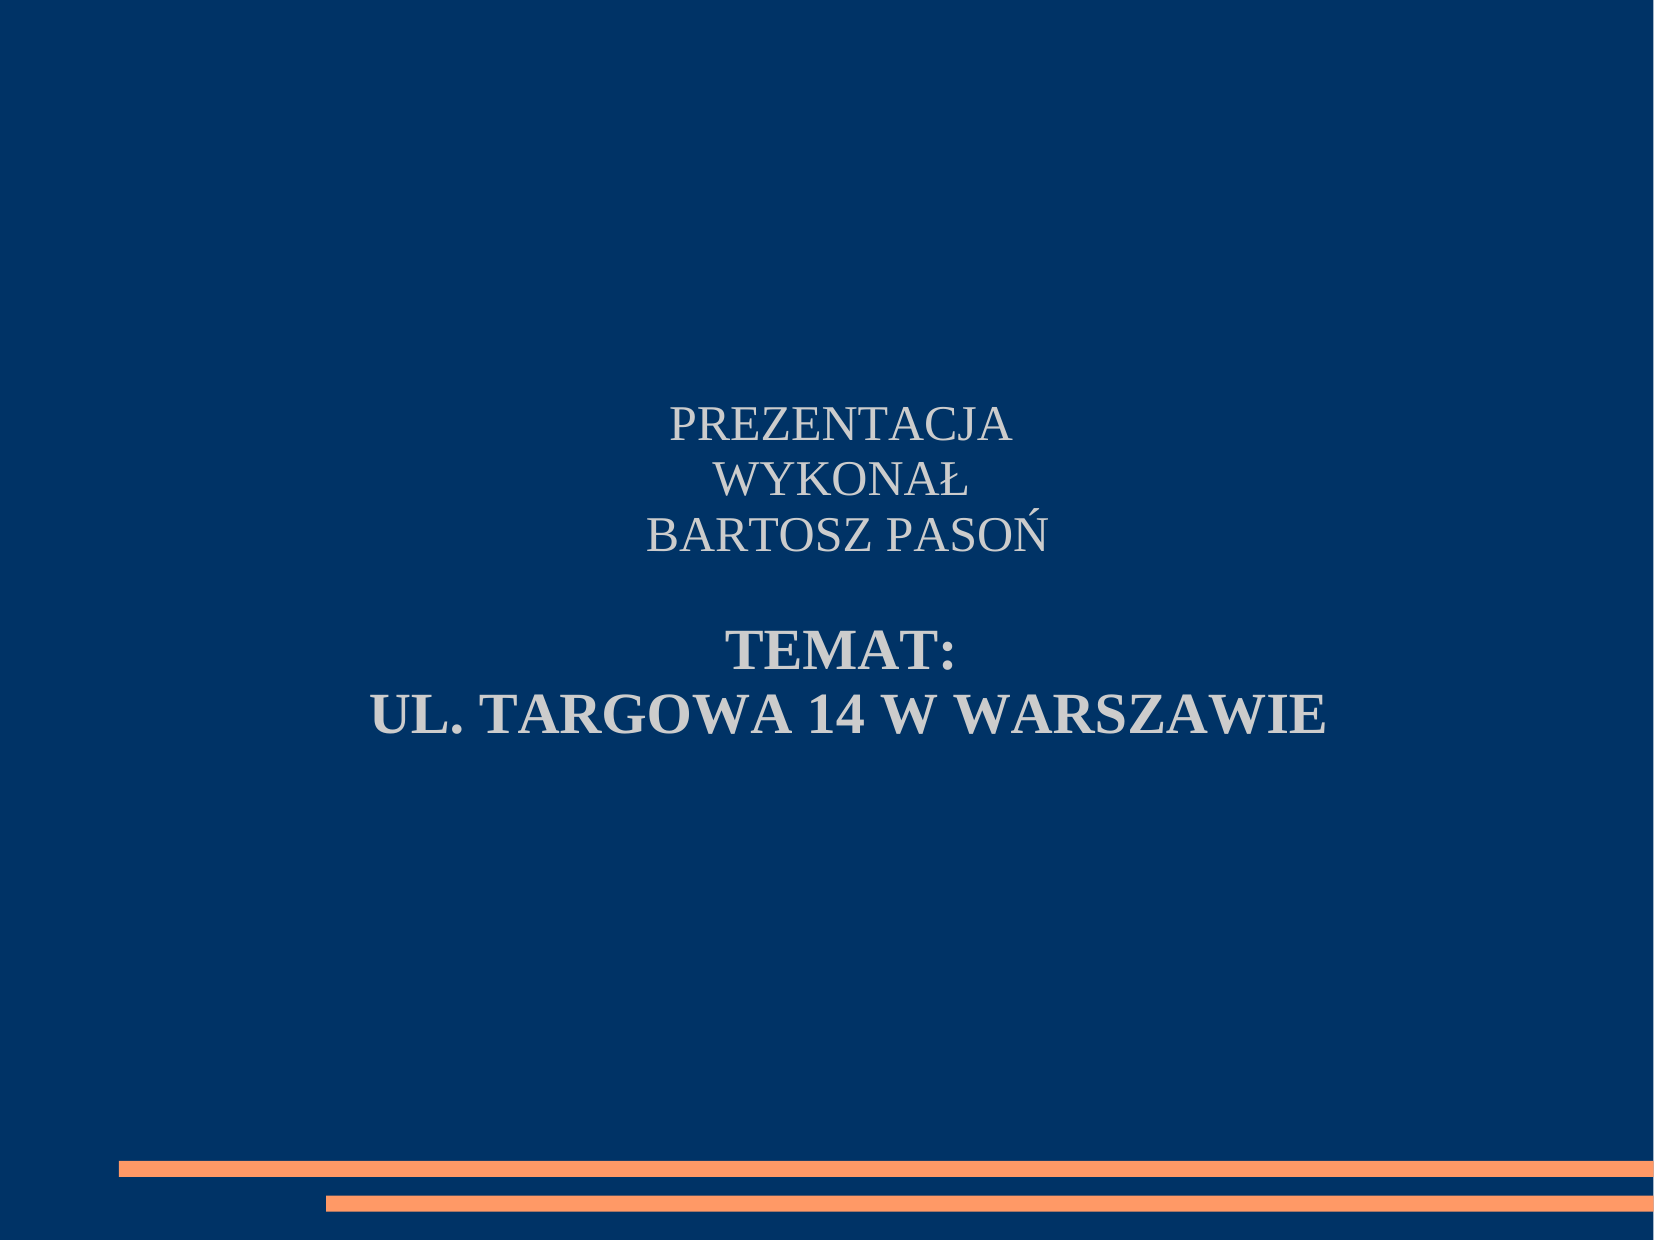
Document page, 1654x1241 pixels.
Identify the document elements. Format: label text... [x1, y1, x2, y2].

subtitle PREZENTACJA WYKONAŁ BARTOSZ PASOŃ TEMAT: UL. TARGOWA 14 W WARSZAWIE [121, 129, 1561, 1132]
